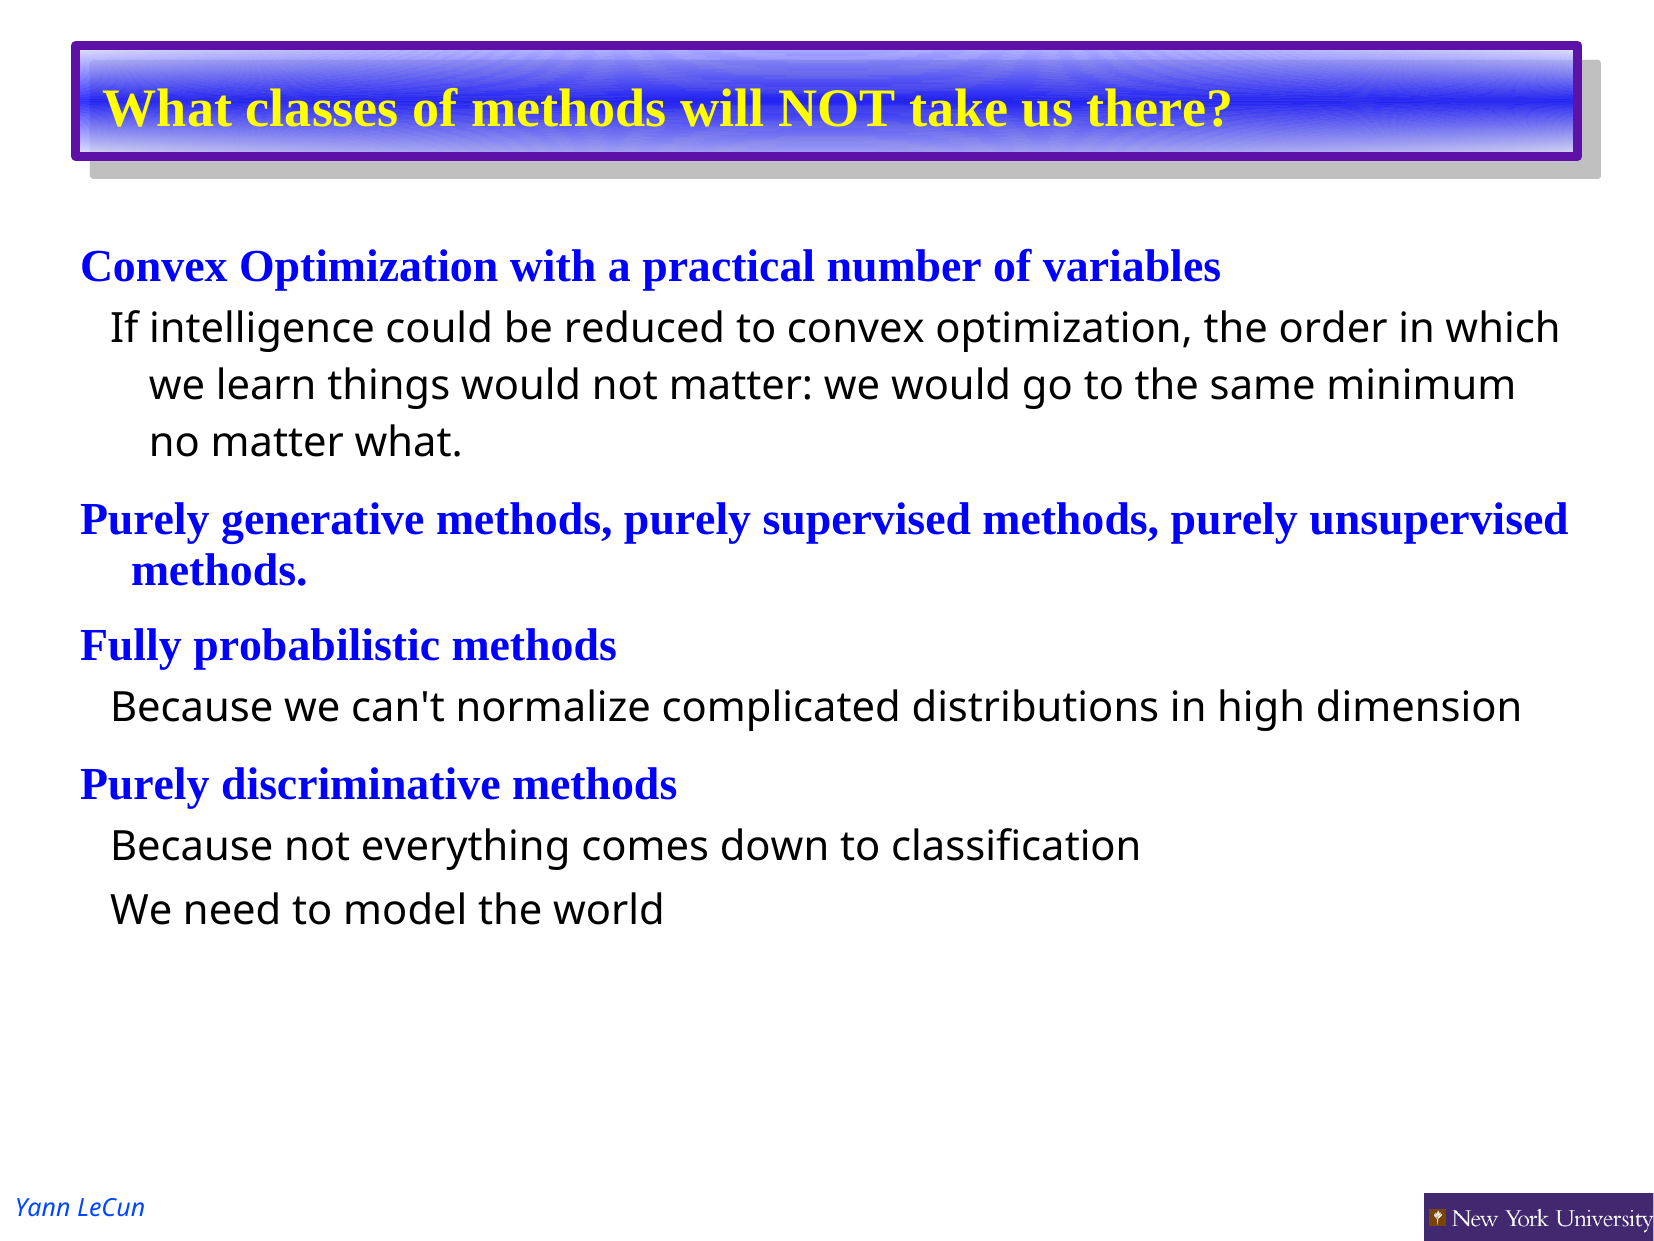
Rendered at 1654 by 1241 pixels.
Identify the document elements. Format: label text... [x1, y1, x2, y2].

list Convex Optimization with a practical number of variables If intelligence could be reduced to convex optimization, the order in which we learn things would not matter: we would go to the same minimum no matter what. Purely generative methods, purely supervised methods, purely unsupervised methods. Fully probabilistic methods Because we can't normalize complicated distributions in high dimension Purely discriminative methods Because not everything comes down to classification We need to model the world [80, 240, 1574, 1153]
picture [1424, 1193, 1654, 1241]
title What classes of methods will NOT take us there? [75, 45, 1578, 157]
